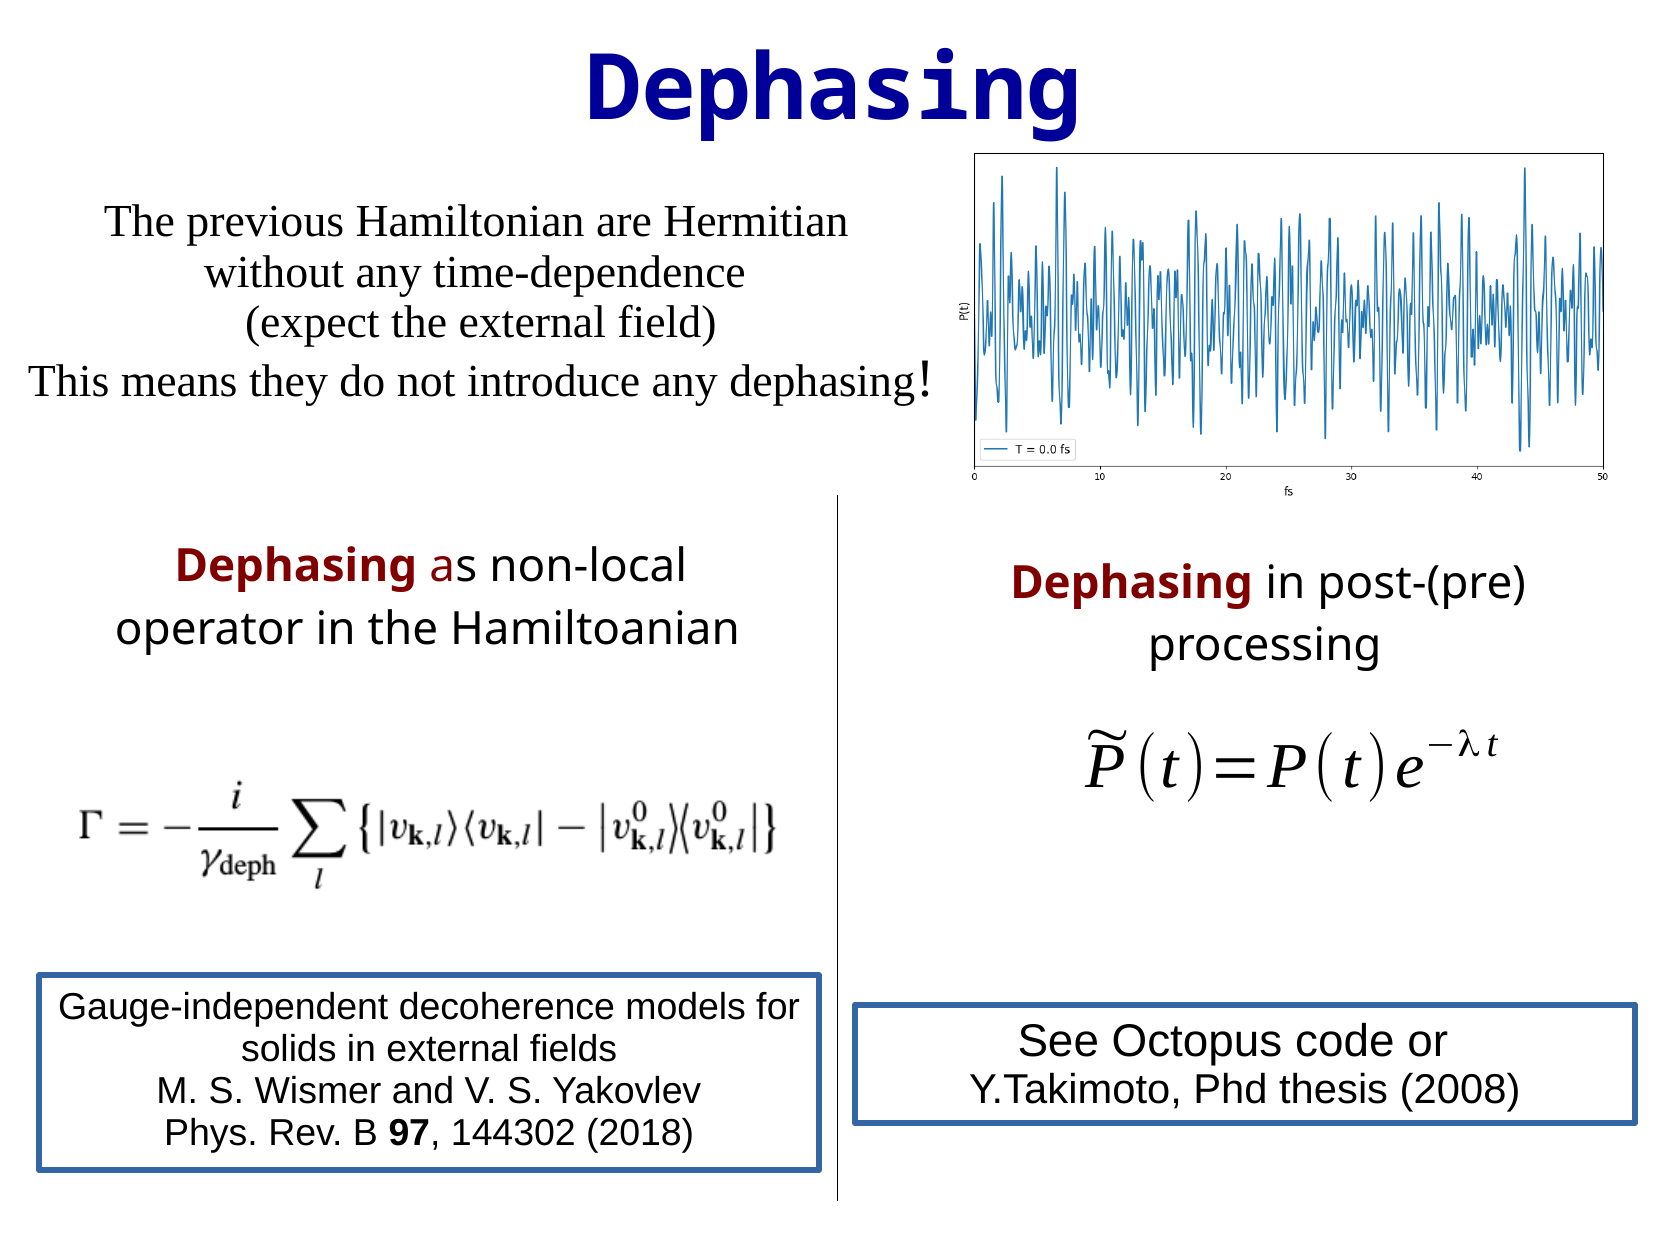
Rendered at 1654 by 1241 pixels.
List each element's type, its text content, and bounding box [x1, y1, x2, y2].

title Dephasing [90, 17, 1579, 151]
text_box Gauge-independent decoherence models for solids in external fields M. S. Wismer and V. S. Yakovlev Phys. Rev. B 97, 144302 (2018) [39, 975, 820, 1171]
chart [1065, 720, 1516, 804]
text_box The previous Hamiltonian are Hermitian without any time-dependence (expect the external field) This means they do not introduce any dephasing! [0, 188, 951, 416]
picture [951, 144, 1615, 504]
text_box See Octopus code or Y.Takimoto, Phd thesis (2008) [855, 1004, 1636, 1124]
text_box Dephasing as non-local operator in the Hamiltoanian [39, 525, 781, 763]
picture [31, 749, 781, 904]
text_box Dephasing in post-(pre) processing [876, 541, 1619, 706]
